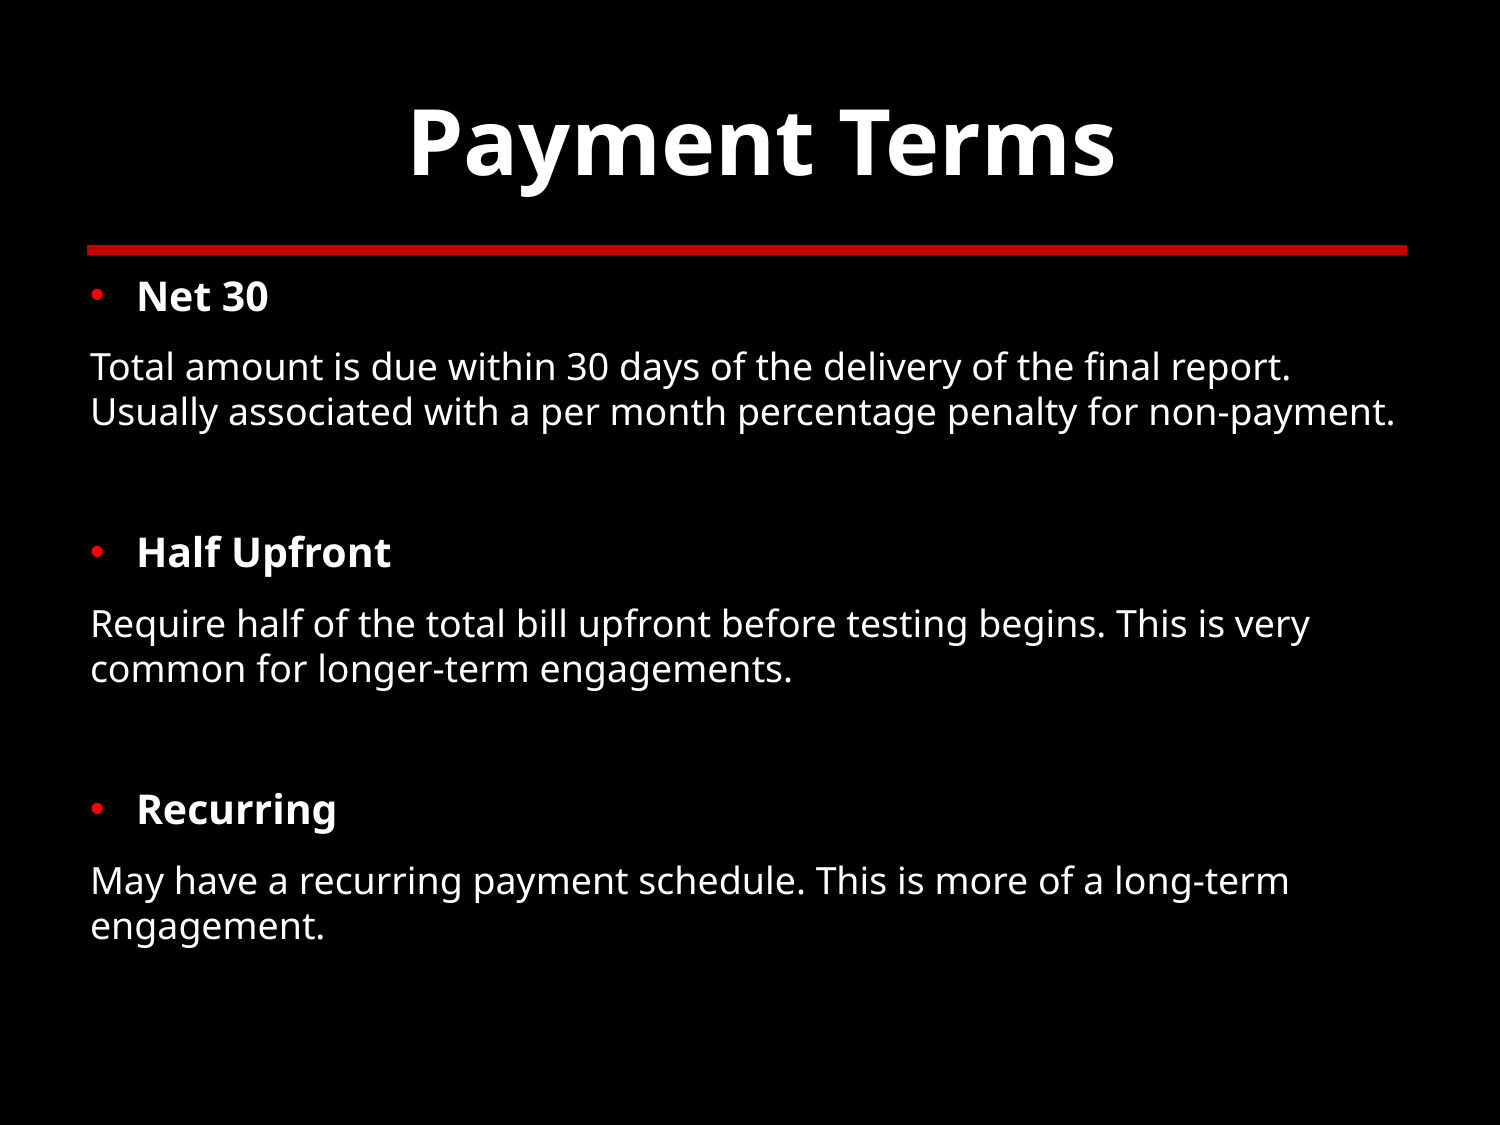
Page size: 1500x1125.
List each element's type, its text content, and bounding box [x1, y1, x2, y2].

title Payment Terms [75, 45, 1425, 233]
list Net 30 Total amount is due within 30 days of the delivery of the final report. Usually associated with a per month percentage penalty for non-payment. Half Upfront Require half of the total bill upfront before testing begins. This is very common for longer-term engagements. Recurring May have a recurring payment schedule. This is more of a long-term engagement. [75, 262, 1425, 1005]
